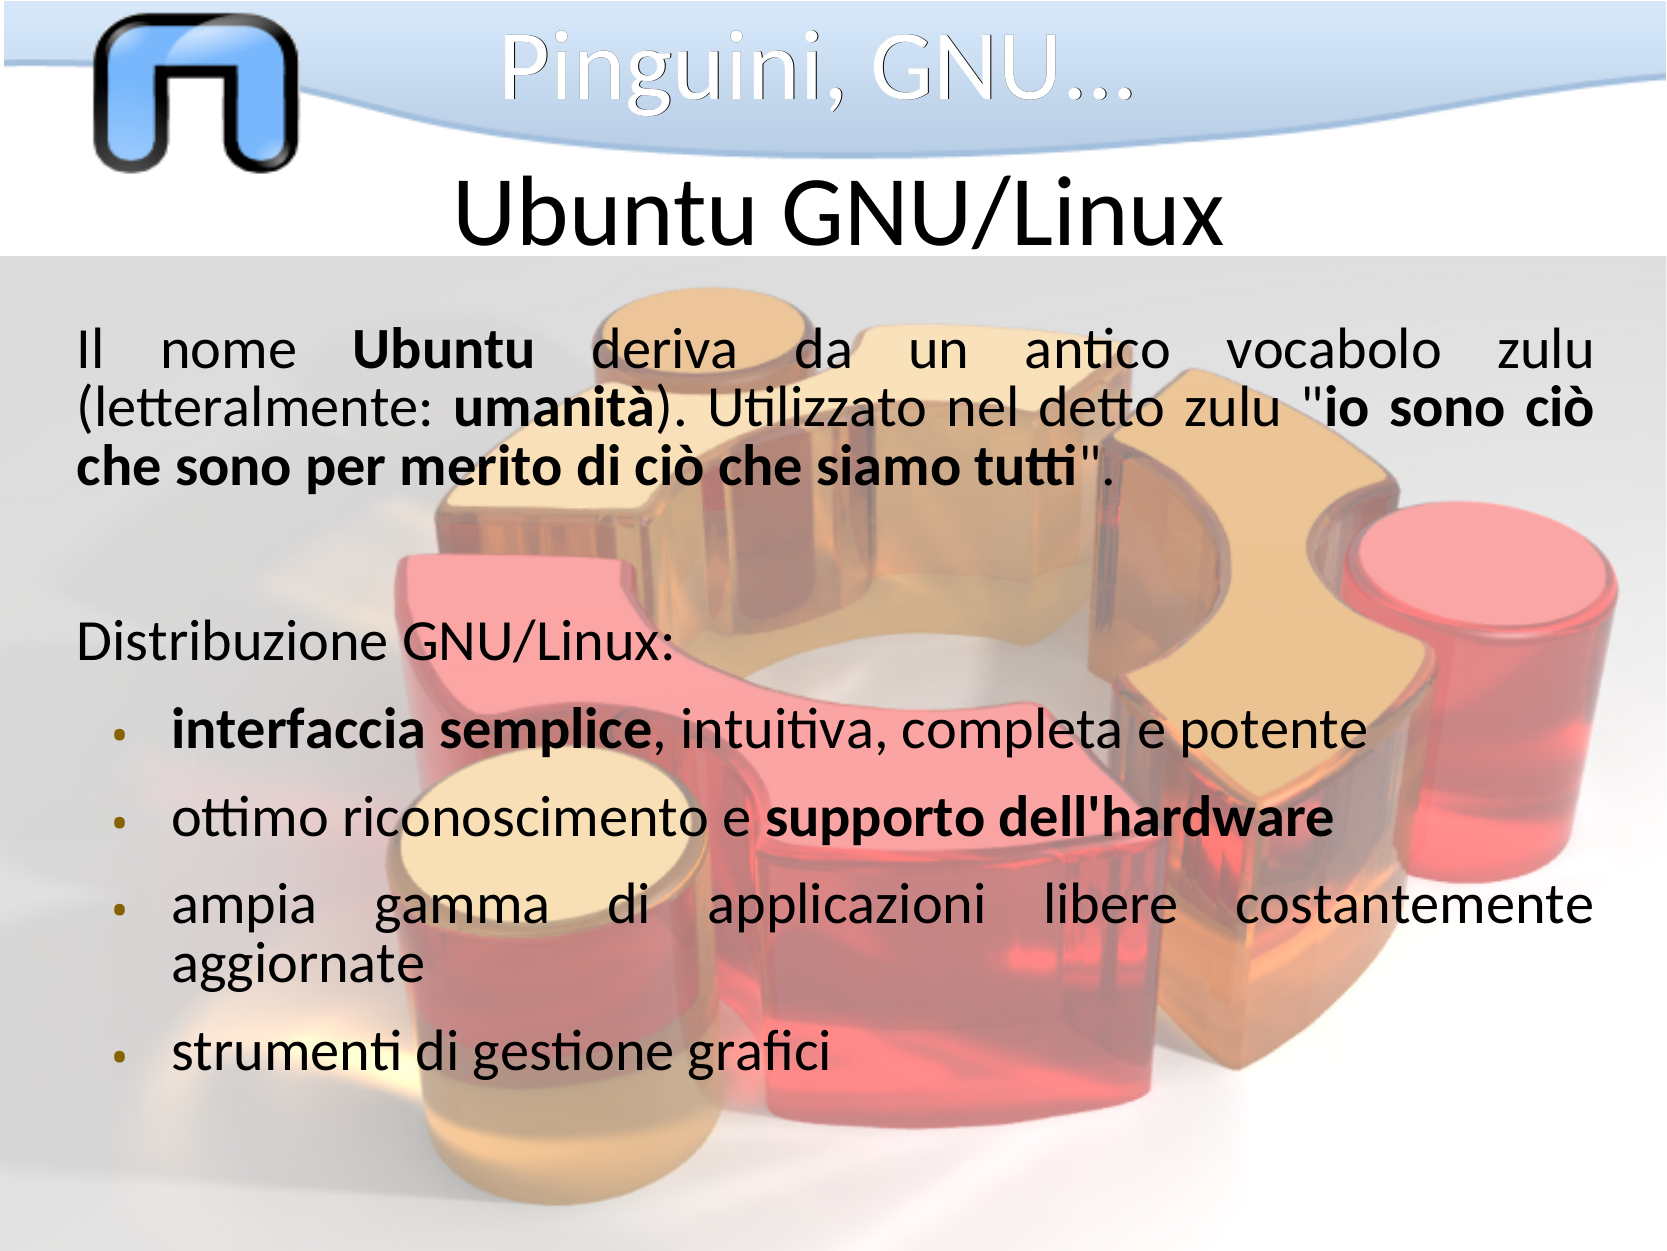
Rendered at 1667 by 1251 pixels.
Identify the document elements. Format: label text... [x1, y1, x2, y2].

text_box Pinguini, GNU... [483, 16, 1279, 161]
picture [0, 0, 1667, 1251]
text_box Ubuntu GNU/Linux [214, 161, 1464, 279]
text_box Il nome Ubuntu deriva da un antico vocabolo zulu (letteralmente: umanità). Utilizzato nel detto zulu "io sono ciò che sono per merito di ciò che siamo tutti". Distribuzione GNU/Linux: interfaccia semplice, intuitiva, completa e potente ottimo riconoscimento e supporto dell'hardware ampia gamma di applicazioni libere costantemente aggiornate strumenti di gestione grafici [20, 317, 1610, 1160]
